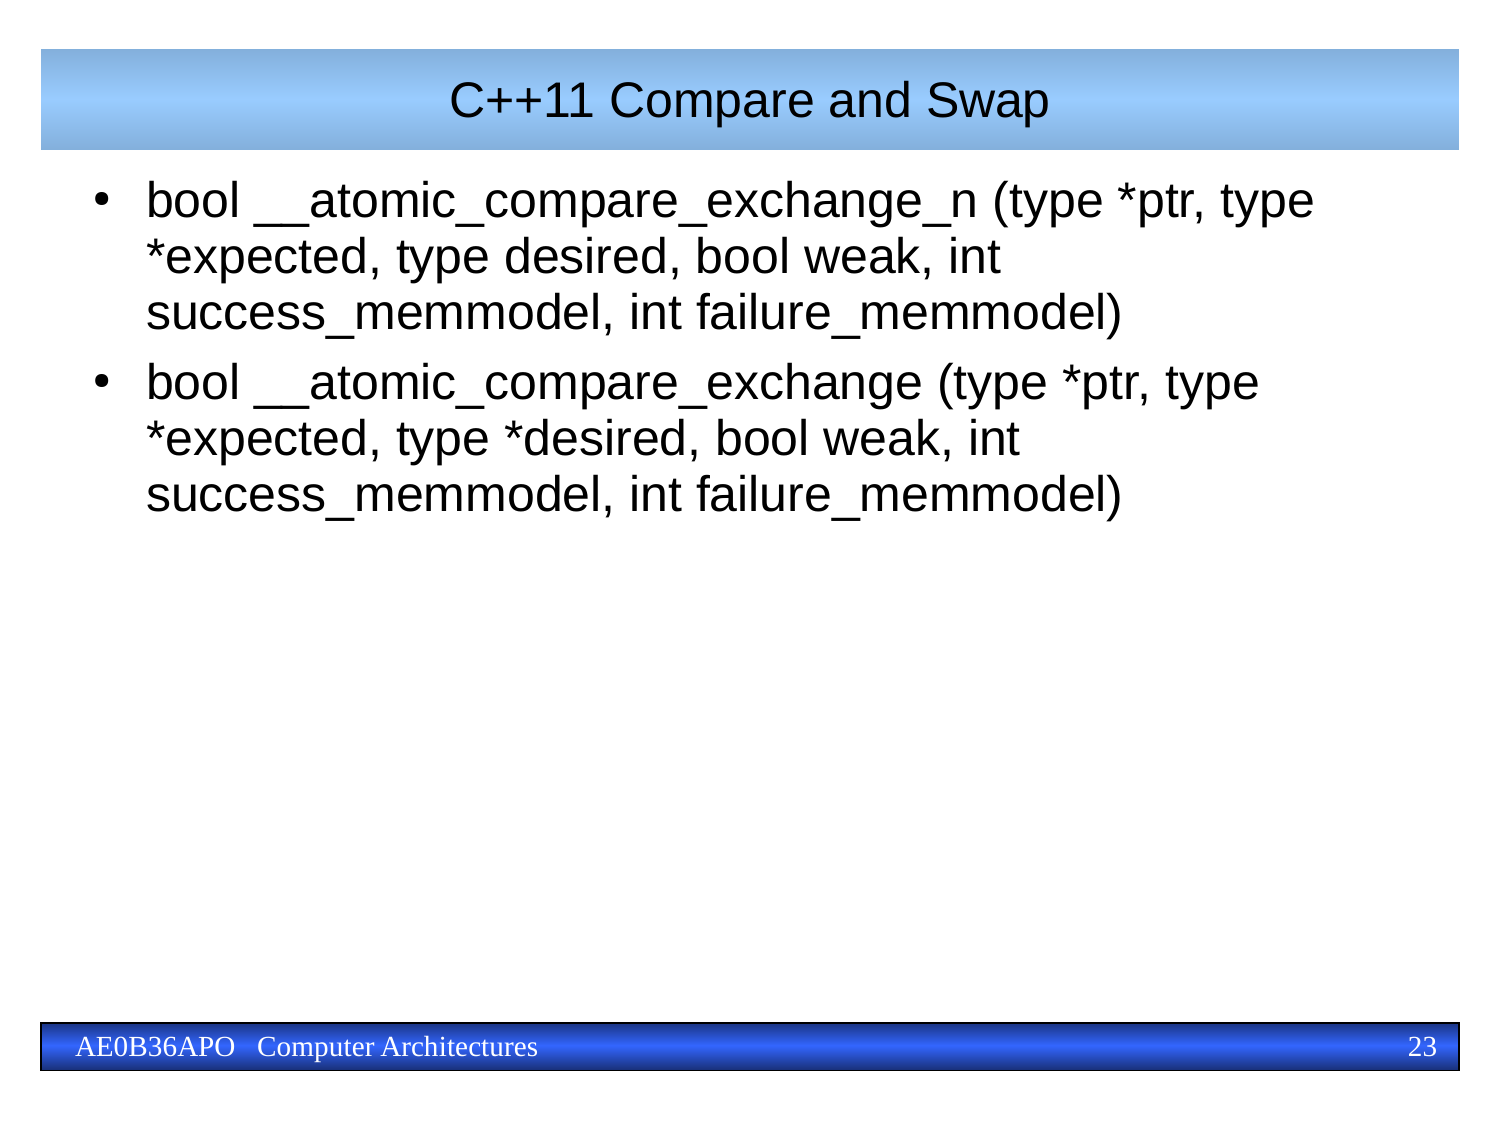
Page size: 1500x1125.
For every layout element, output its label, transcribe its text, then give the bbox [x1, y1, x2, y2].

list bool __atomic_compare_exchange_n (type *ptr, type *expected, type desired, bool weak, int success_memmodel, int failure_memmodel) bool __atomic_compare_exchange (type *ptr, type *expected, type *desired, bool weak, int success_memmodel, int failure_memmodel) [75, 172, 1426, 826]
title C++11 Compare and Swap [41, 49, 1459, 150]
